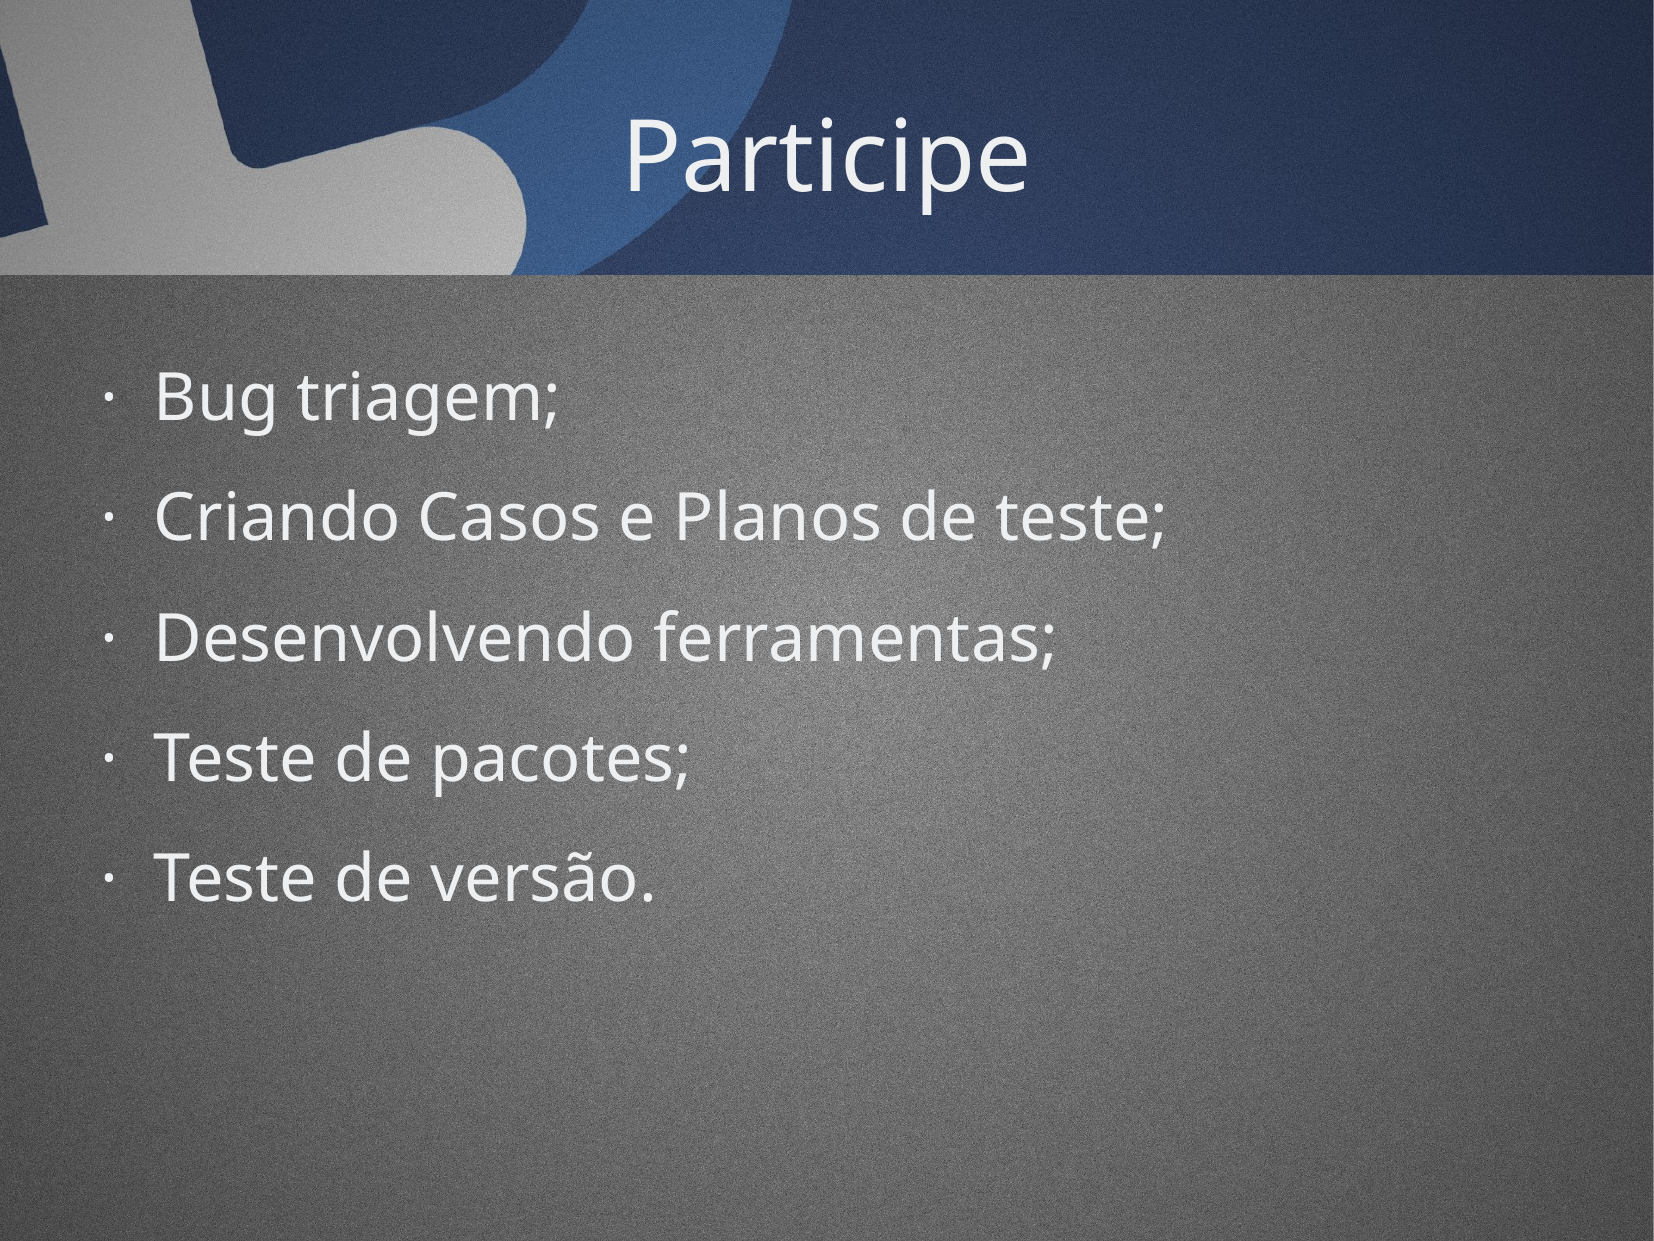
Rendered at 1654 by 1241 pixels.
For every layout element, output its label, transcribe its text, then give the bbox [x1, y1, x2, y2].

picture [0, 0, 1654, 1241]
title Participe [82, 49, 1571, 257]
list Bug triagem; Criando Casos e Planos de teste; Desenvolvendo ferramentas; Teste de pacotes; Teste de versão. [82, 349, 1571, 1069]
